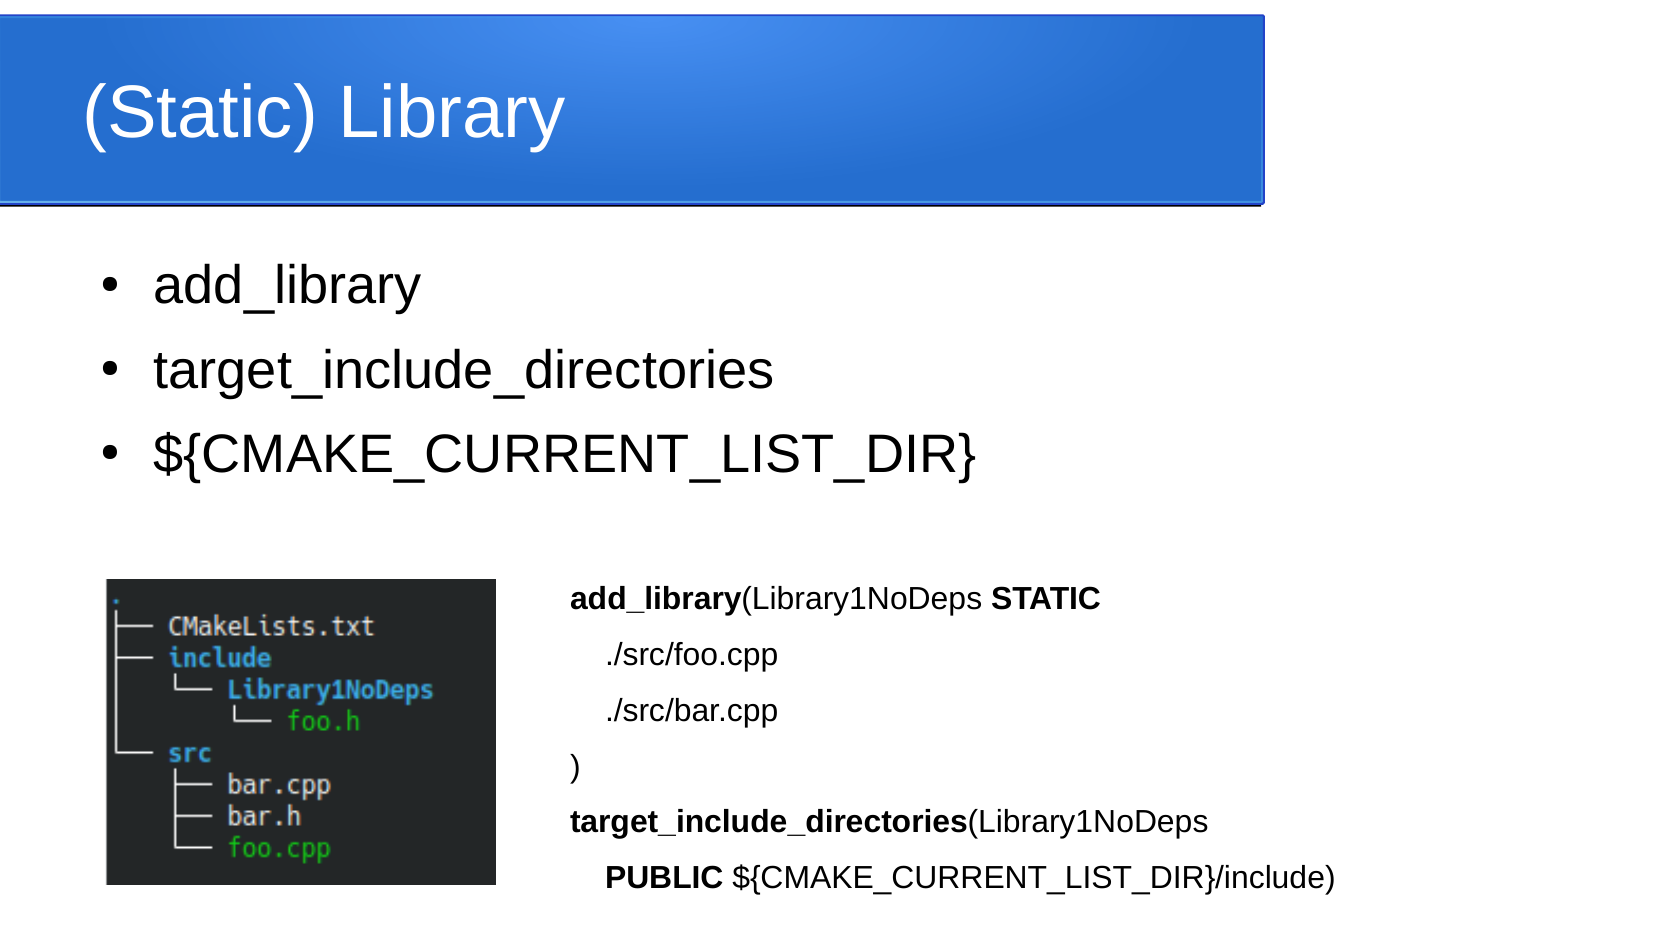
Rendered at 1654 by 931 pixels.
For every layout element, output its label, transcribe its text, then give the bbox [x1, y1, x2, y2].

list add_library target_include_directories ${CMAKE_CURRENT_LIST_DIR} [82, 255, 1591, 916]
list add_library(Library1NoDeps STATIC ./src/foo.cpp ./src/bar.cpp ) target_include_directories(Library1NoDeps PUBLIC ${CMAKE_CURRENT_LIST_DIR}/include) [570, 525, 1576, 901]
title (Static) Library [82, 35, 1235, 189]
picture [105, 579, 496, 886]
